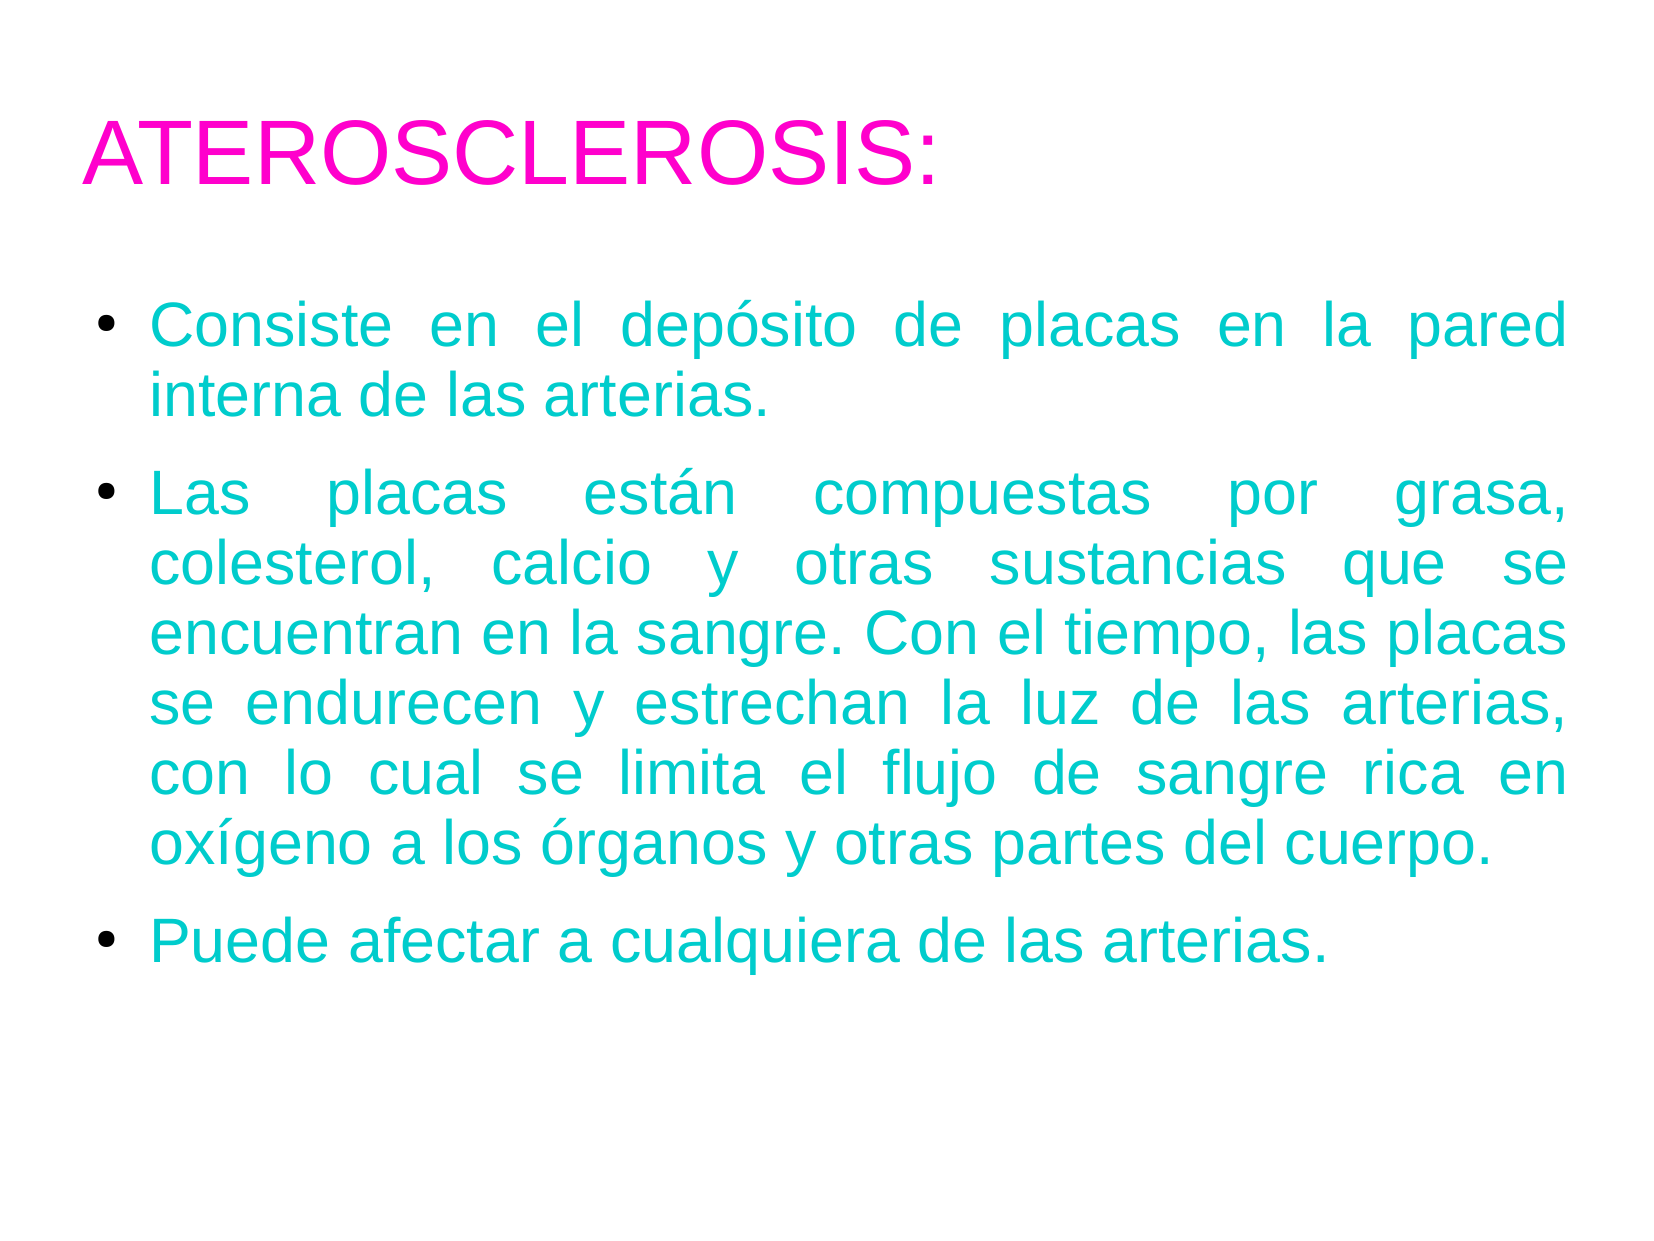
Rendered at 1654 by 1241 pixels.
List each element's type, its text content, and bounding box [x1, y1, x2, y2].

title ATEROSCLEROSIS: [82, 49, 1571, 257]
list Consiste en el depósito de placas en la pared interna de las arterias. Las placas están compuestas por grasa, colesterol, calcio y otras sustancias que se encuentran en la sangre. Con el tiempo, las placas se endurecen y estrechan la luz de las arterias, con lo cual se limita el flujo de sangre rica en oxígeno a los órganos y otras partes del cuerpo. Puede afectar a cualquiera de las arterias. [82, 290, 1571, 1010]
